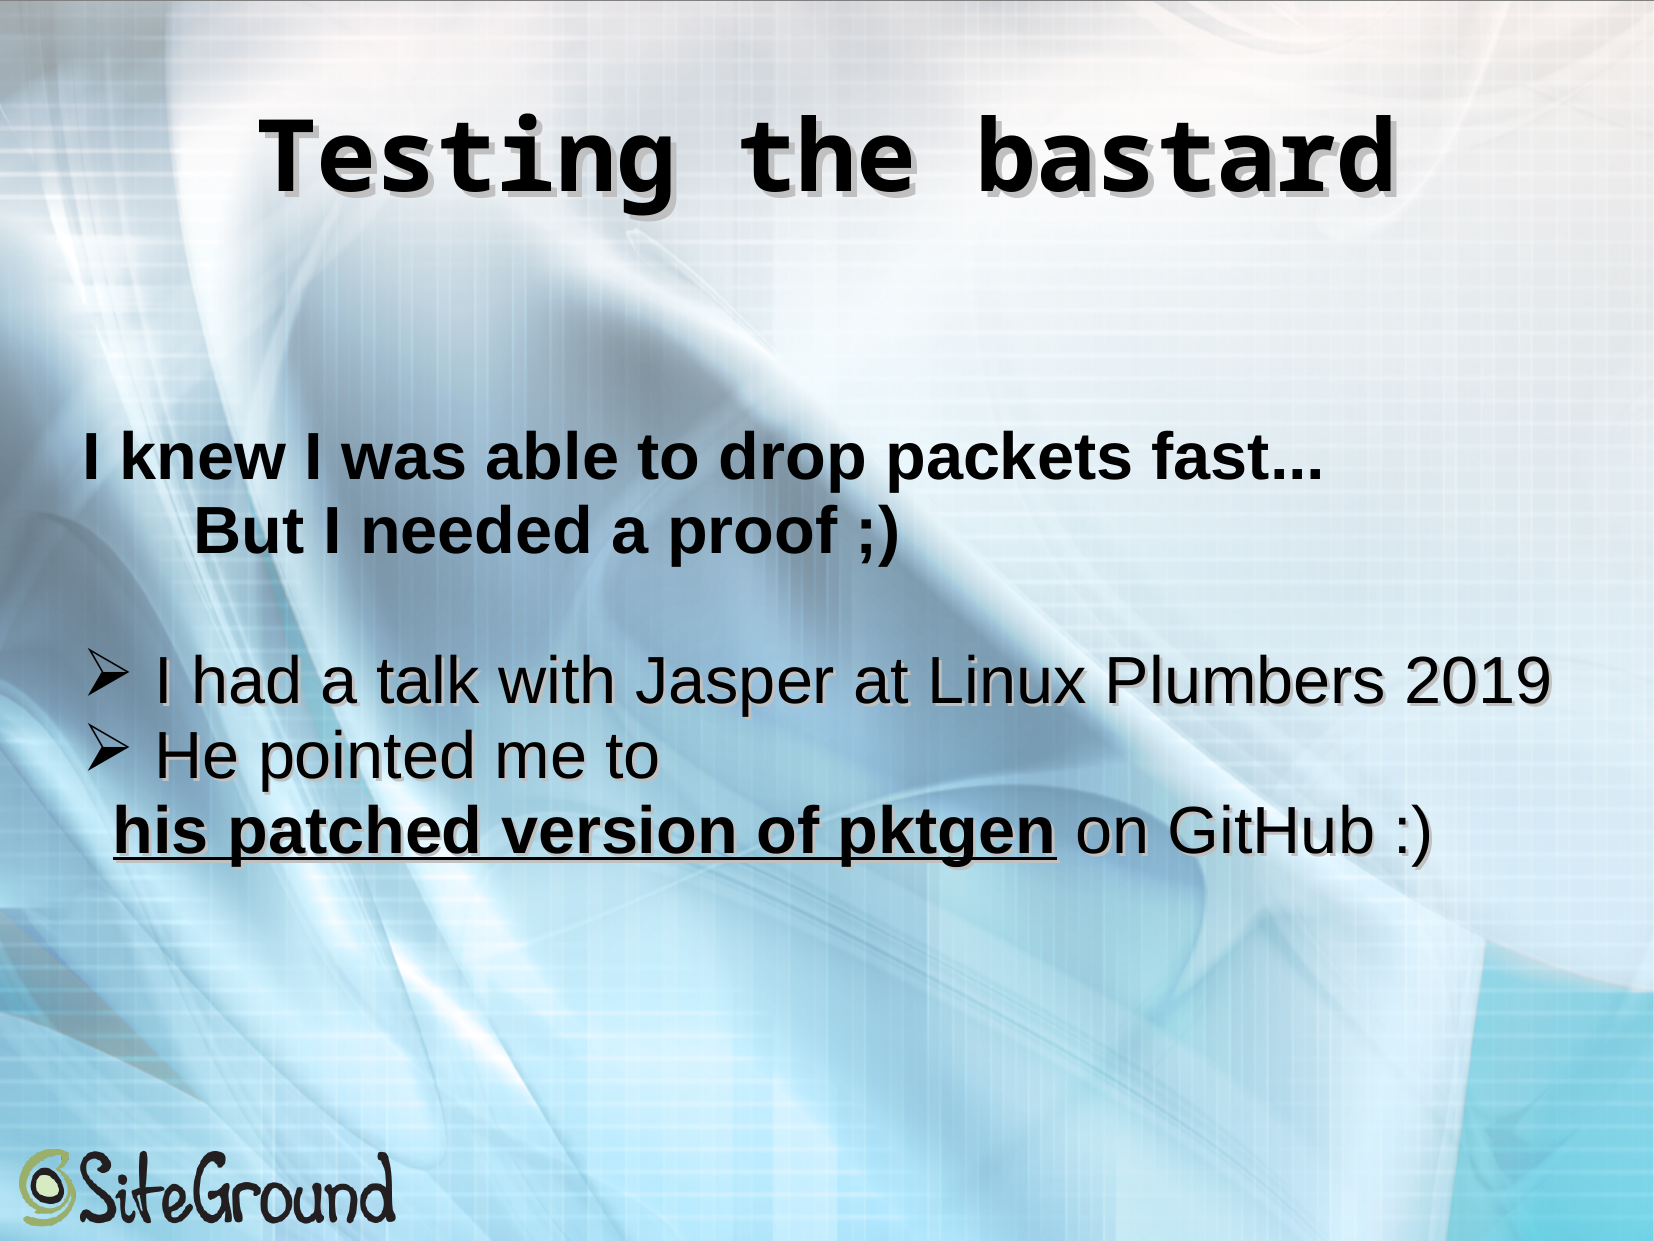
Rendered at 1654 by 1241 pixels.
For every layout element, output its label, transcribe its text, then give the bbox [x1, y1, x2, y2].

subtitle I knew I was able to drop packets fast... But I needed a proof ;) I had a talk with Jasper at Linux Plumbers 2019 He pointed me to his patched version of pktgen on GitHub :) [82, 195, 1571, 1091]
title Testing the bastard [82, 49, 1571, 195]
picture [15, 1145, 396, 1233]
